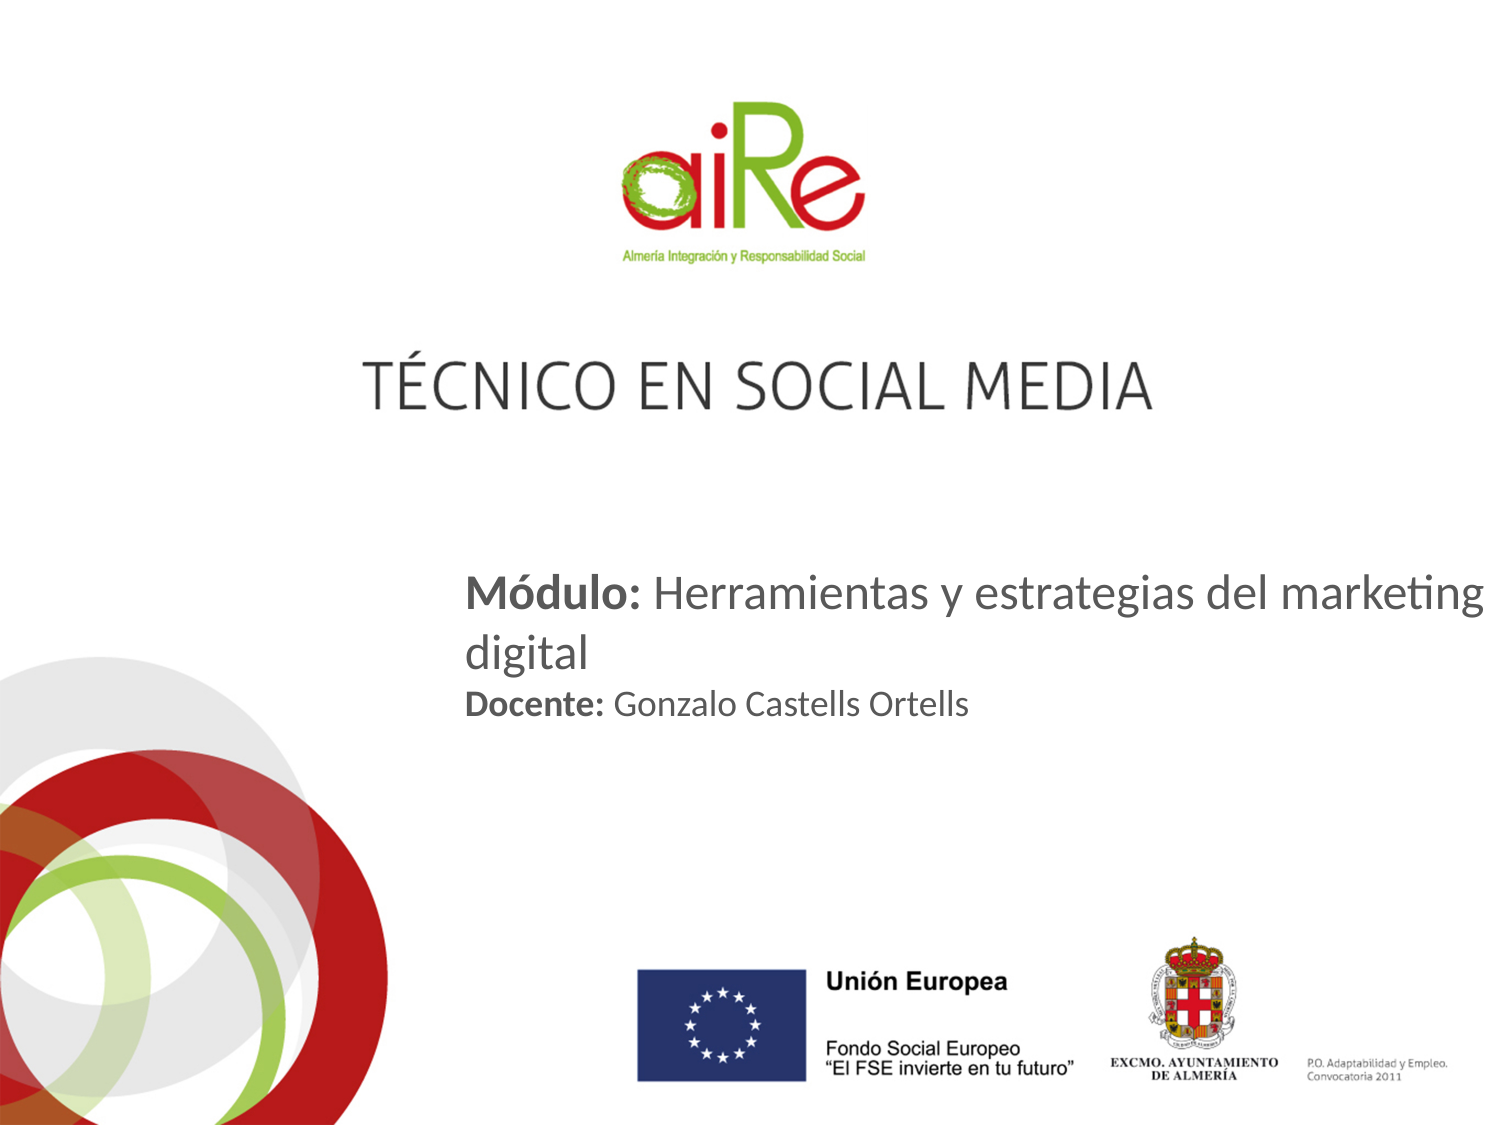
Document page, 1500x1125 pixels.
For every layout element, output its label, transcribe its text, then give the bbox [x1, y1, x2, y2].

subtitle Módulo: Herramientas y estrategias del marketing digital Docente: Gonzalo Castells Ortells [450, 551, 1500, 840]
picture [0, 0, 1500, 1125]
